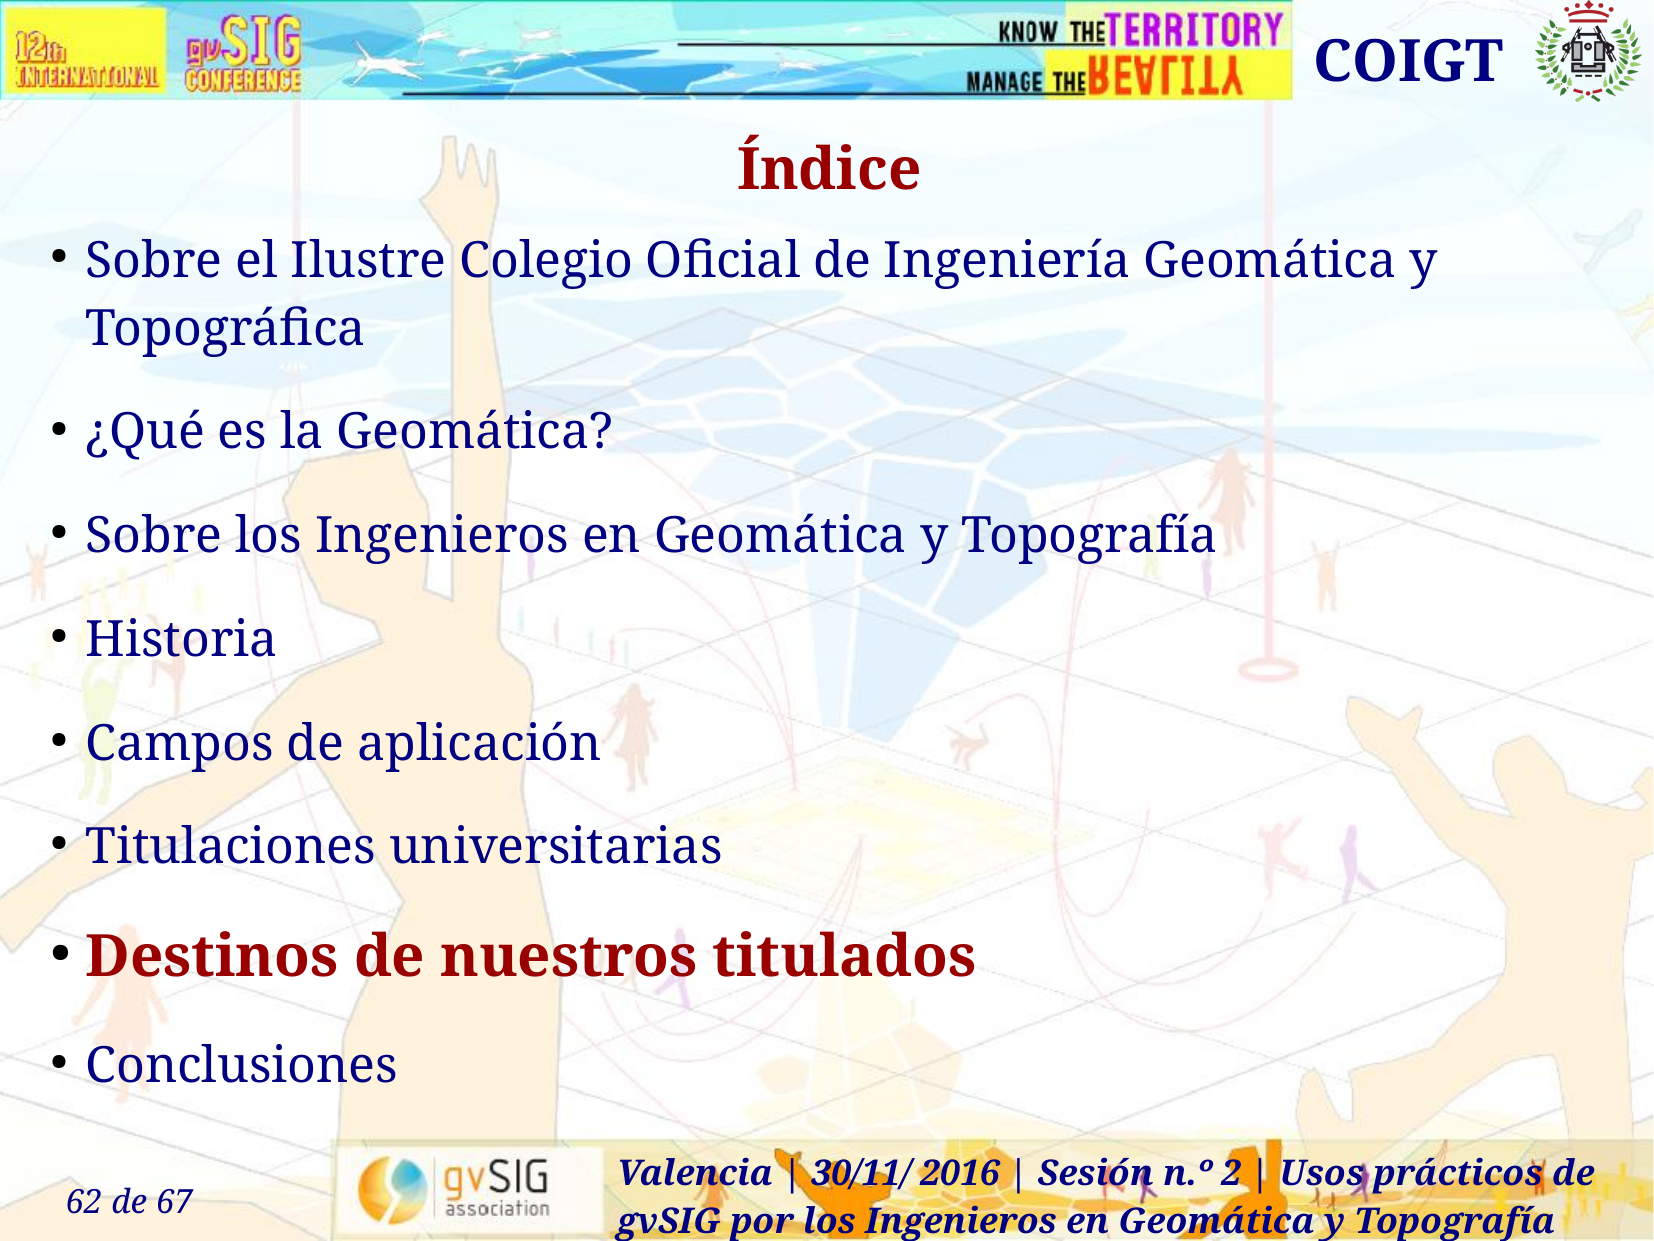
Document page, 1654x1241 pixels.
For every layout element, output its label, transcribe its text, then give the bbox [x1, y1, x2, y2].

text_box <número> de 67 [50, 1170, 383, 1241]
text_box Valencia | 30/11/ 2016 | Sesión n.º 2 | Usos prácticos de gvSIG por los Ingenieros en Geomática y Topografía [602, 1140, 1654, 1241]
text_box Sobre el Ilustre Colegio Oficial de Ingeniería Geomática y Topográfica ¿Qué es la Geomática? Sobre los Ingenieros en Geomática y Topografía Historia Campos de aplicación Titulaciones universitarias Destinos de nuestros titulados Conclusiones [35, 216, 1619, 1092]
text_box Índice [28, 120, 1630, 202]
picture [0, 0, 1654, 1241]
text_box COIGT [1299, 12, 1654, 148]
